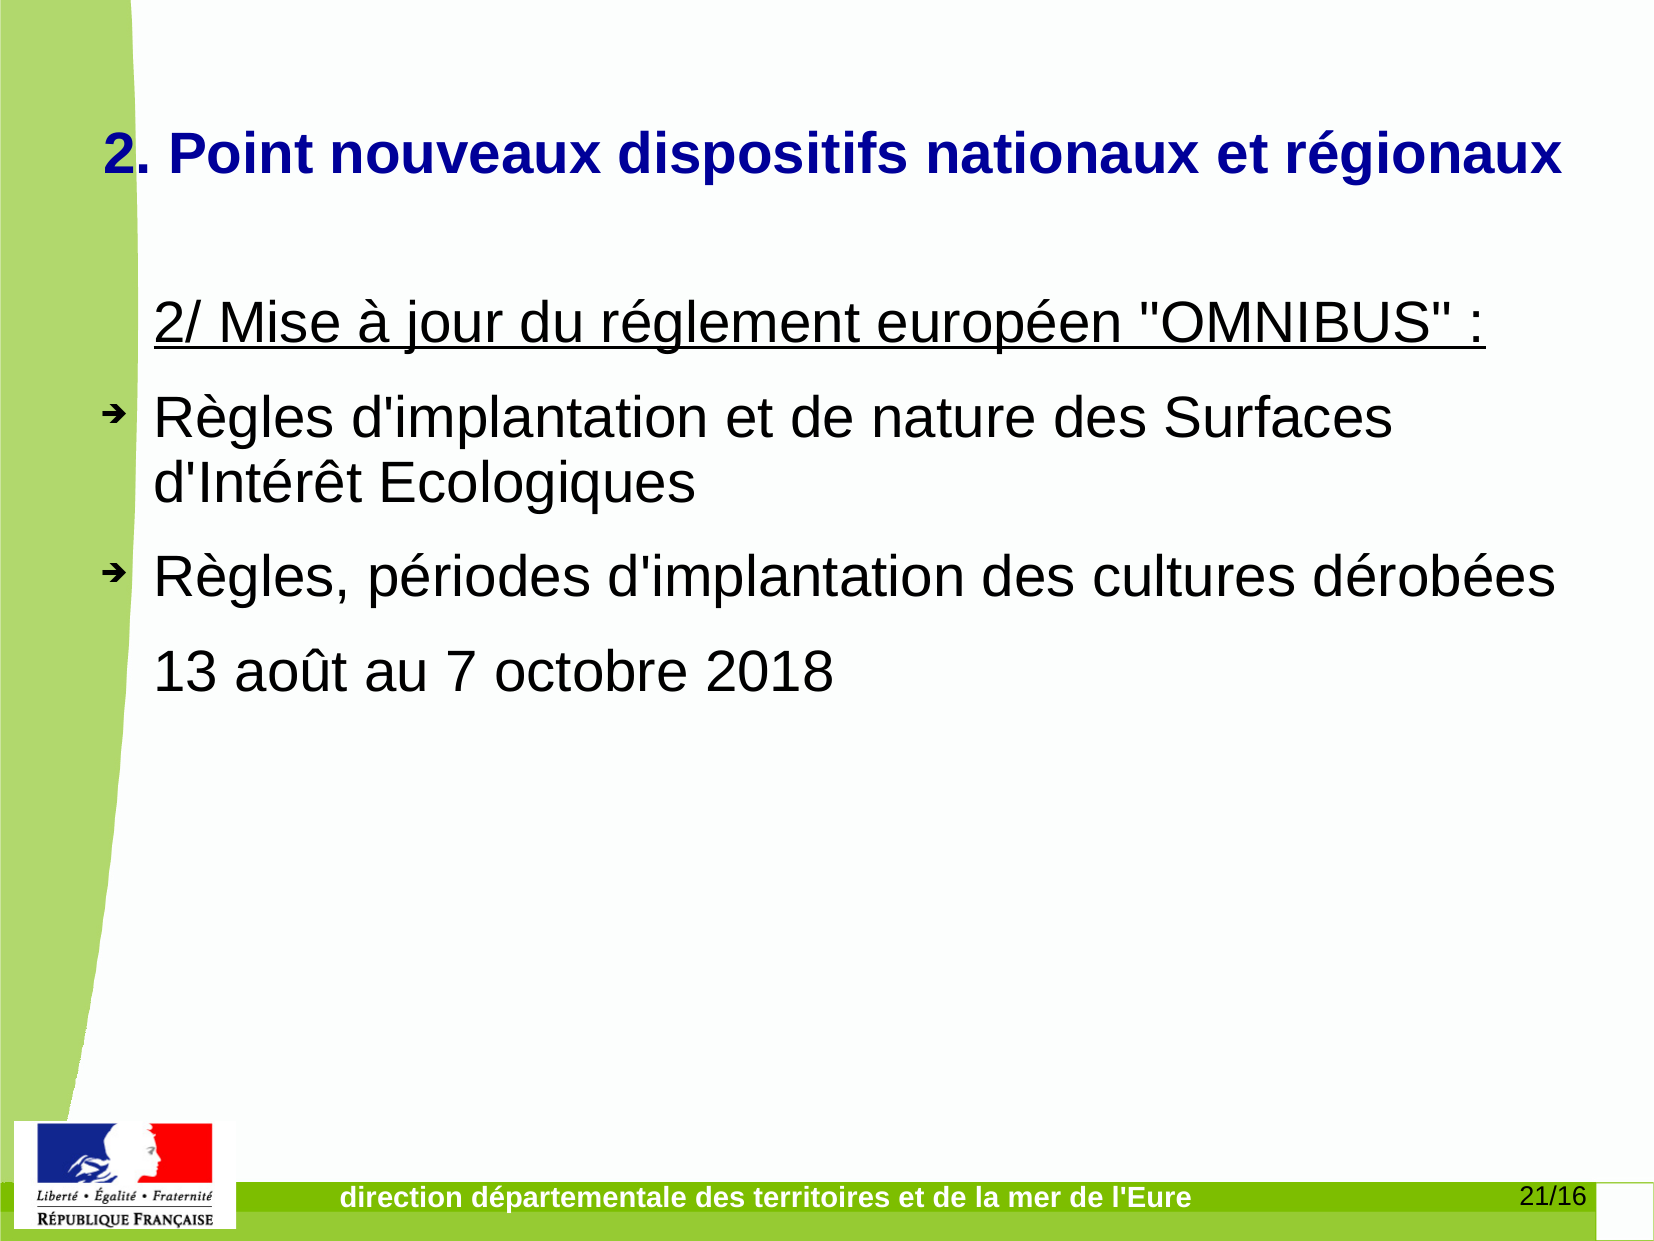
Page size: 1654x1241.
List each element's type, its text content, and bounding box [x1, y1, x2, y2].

title 2. Point nouveaux dispositifs nationaux et régionaux [82, 49, 1571, 257]
picture [0, 0, 1654, 1241]
list 2/ Mise à jour du réglement européen "OMNIBUS" : Règles d'implantation et de nature des Surfaces d'Intérêt Ecologiques Règles, périodes d'implantation des cultures dérobées 13 août au 7 octobre 2018 [82, 290, 1571, 1010]
